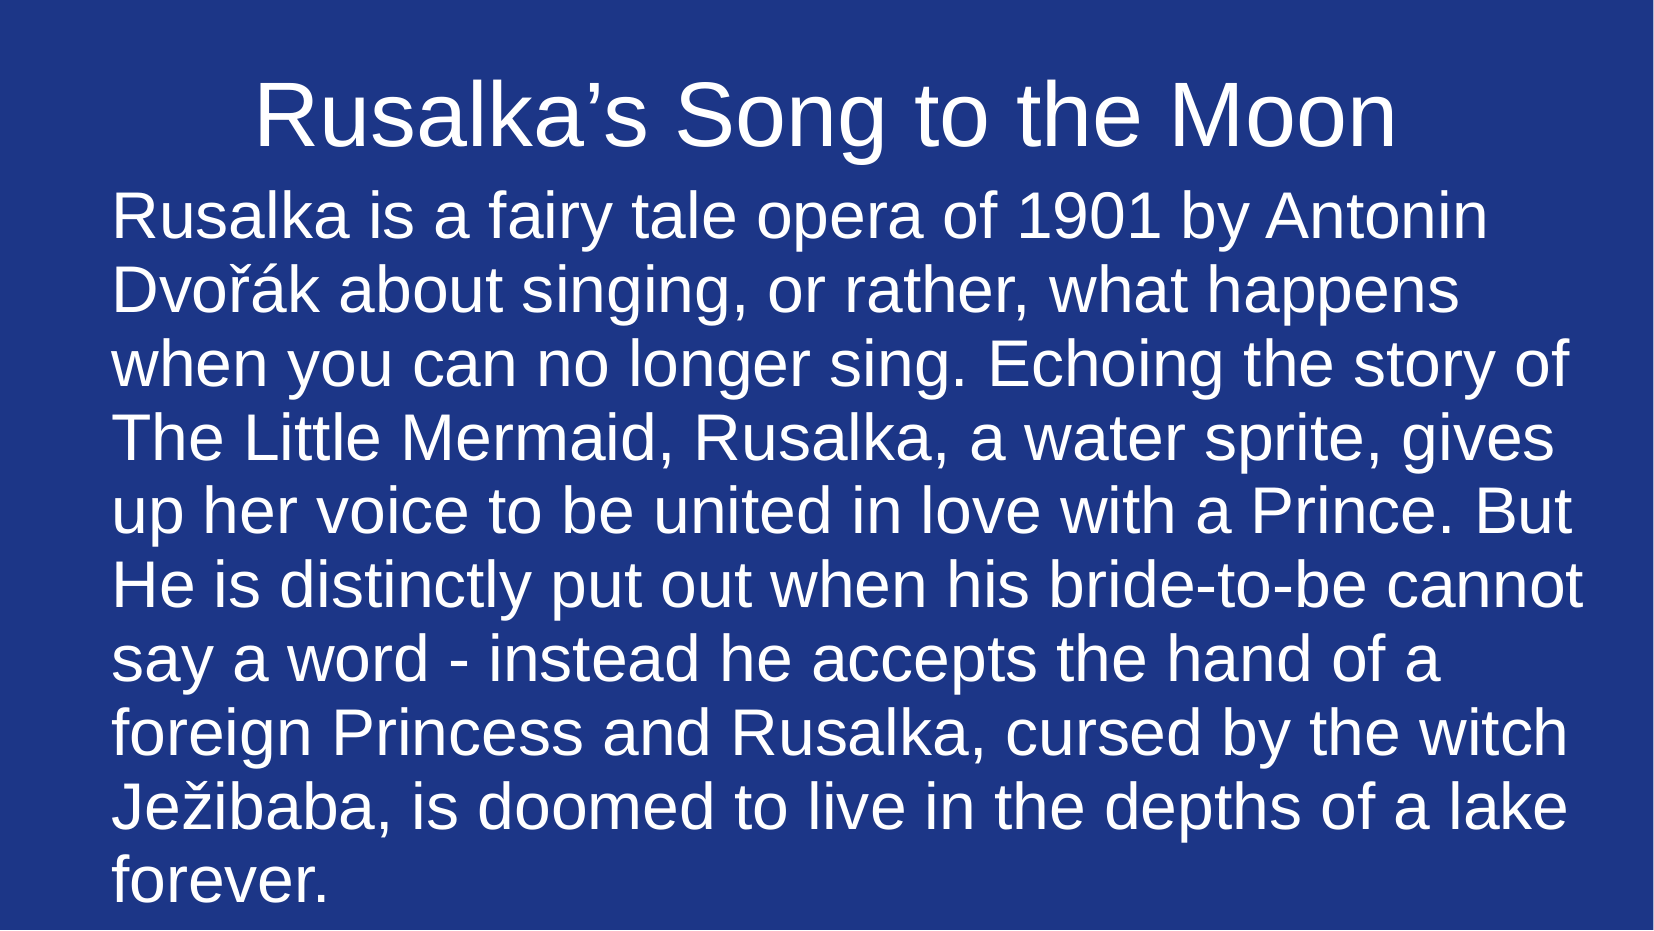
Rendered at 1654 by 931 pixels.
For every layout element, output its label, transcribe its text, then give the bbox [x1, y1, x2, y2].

title Rusalka’s Song to the Moon [82, 37, 1571, 179]
list Rusalka is a fairy tale opera of 1901 by Antonin Dvořák about singing, or rather, what happens when you can no longer sing. Echoing the story of The Little Mermaid, Rusalka, a water sprite, gives up her voice to be united in love with a Prince. But He is distinctly put out when his bride-to-be cannot say a word - instead he accepts the hand of a foreign Princess and Rusalka, cursed by the witch Ježibaba, is doomed to live in the depths of a lake forever. [41, 179, 1613, 921]
